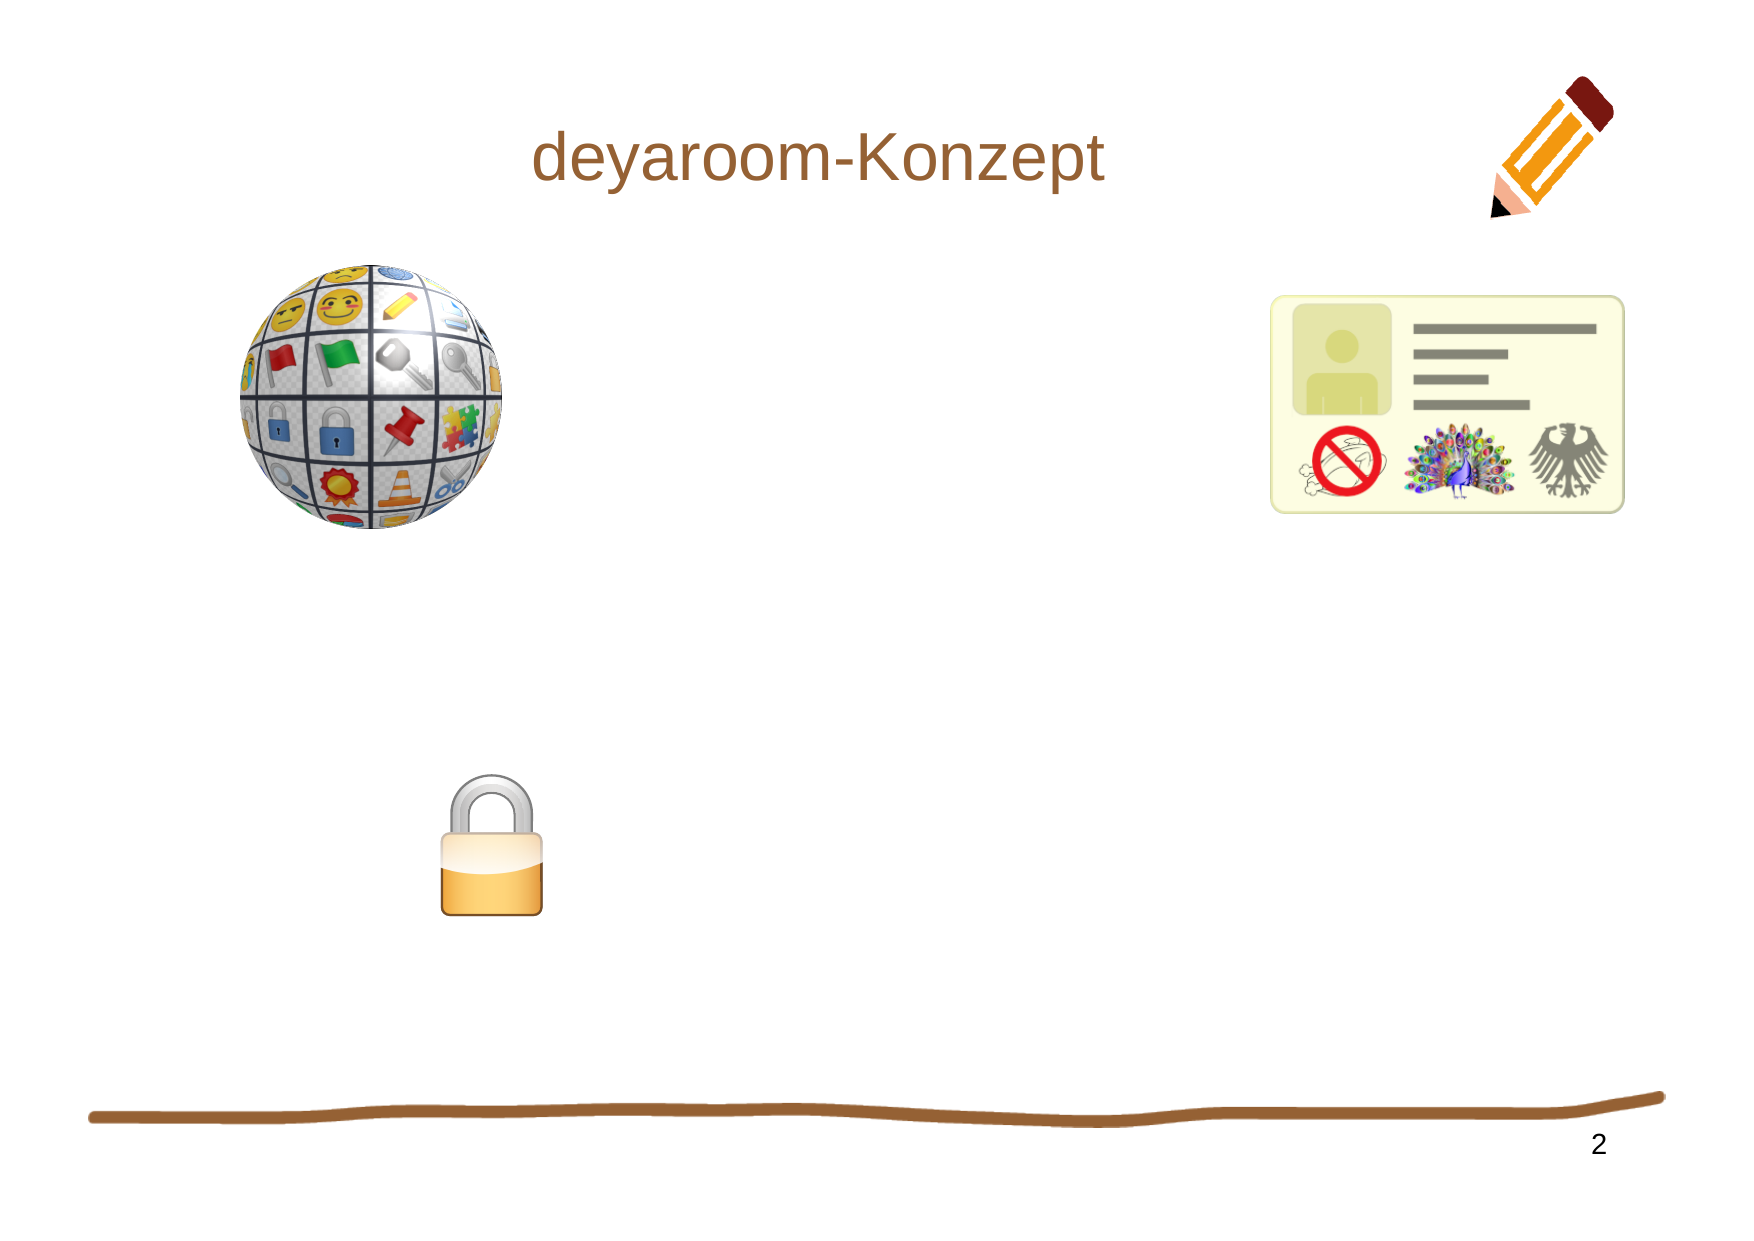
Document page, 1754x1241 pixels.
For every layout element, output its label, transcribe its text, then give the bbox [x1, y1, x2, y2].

title deyaroom-Konzept [146, 94, 1491, 220]
picture [240, 265, 502, 529]
picture [88, 1091, 1666, 1128]
picture [1490, 76, 1614, 220]
picture [413, 767, 572, 926]
picture [1270, 295, 1625, 514]
